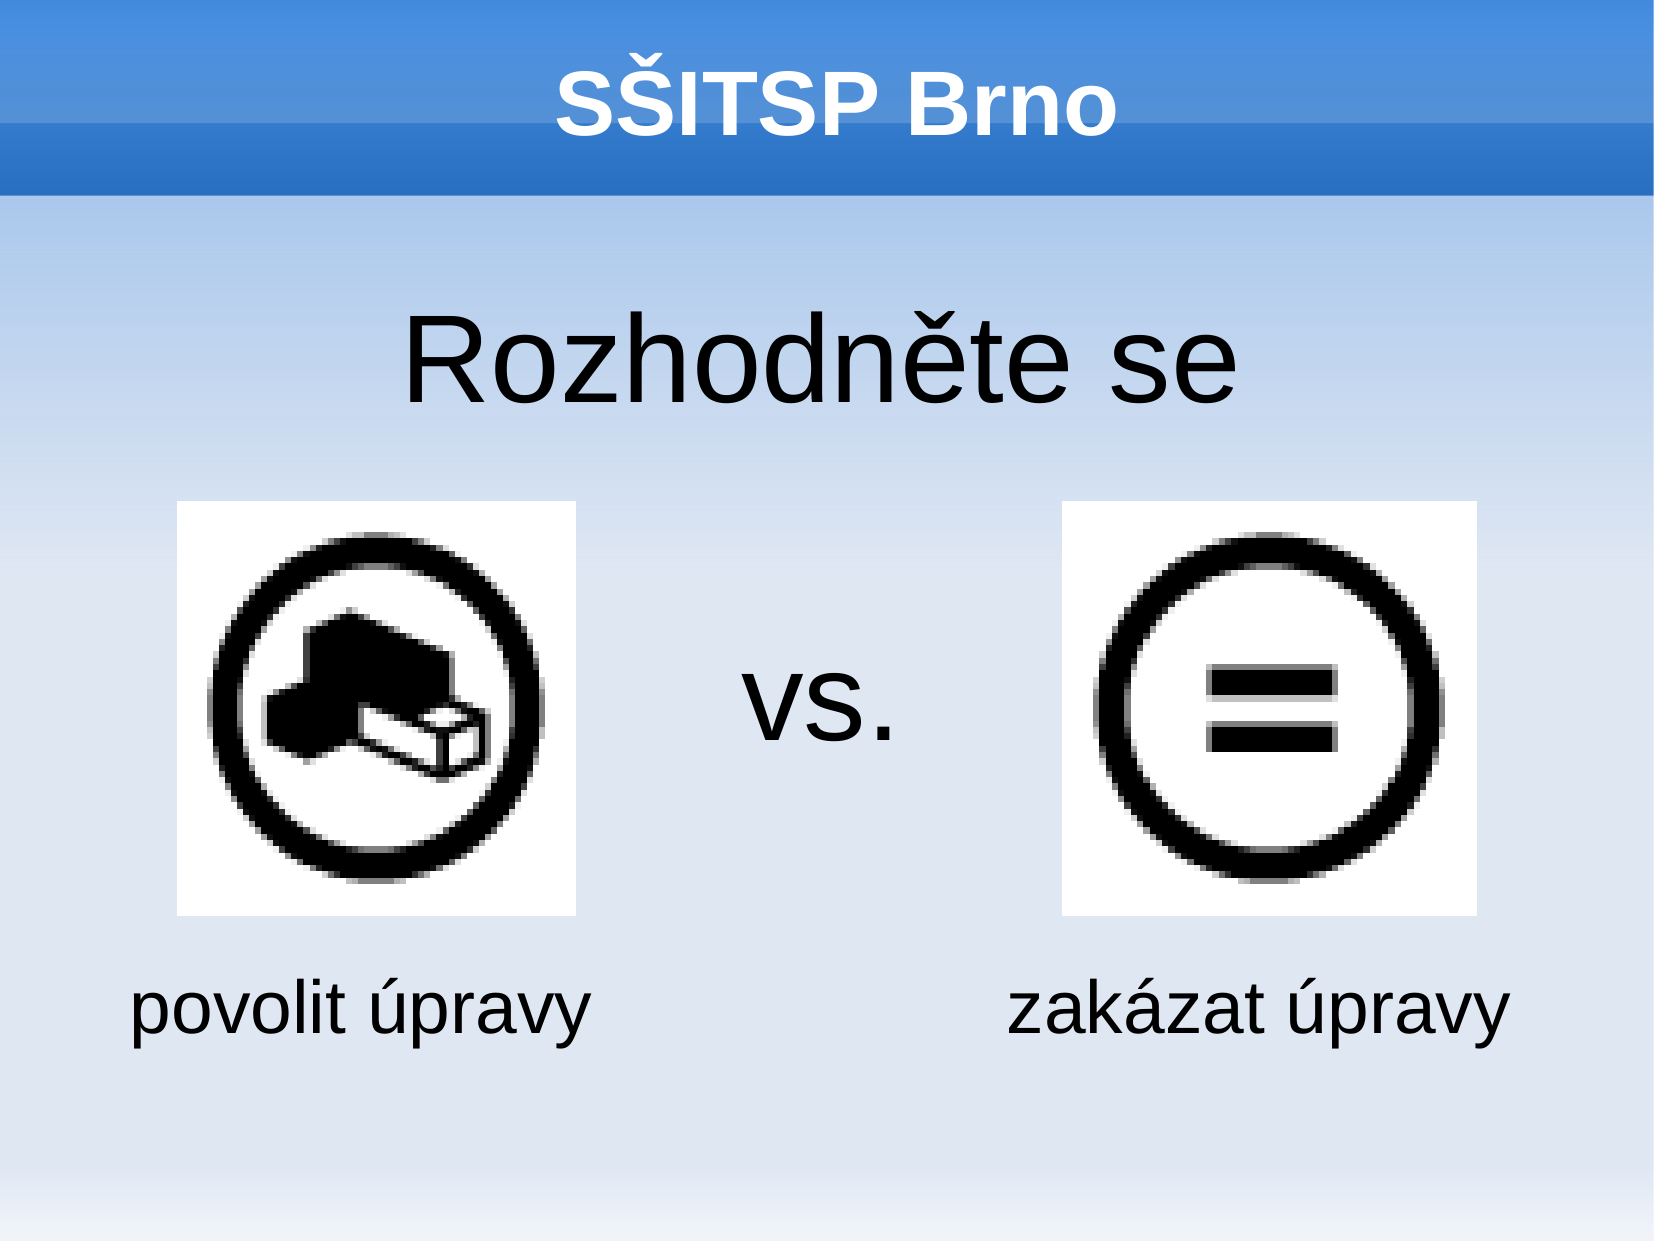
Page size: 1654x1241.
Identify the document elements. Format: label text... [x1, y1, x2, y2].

list Rozhodněte se vs. povolit úpravy zakázat úpravy [76, 288, 1565, 1155]
picture [0, 0, 1654, 1241]
title SŠITSP Brno [76, 7, 1565, 200]
